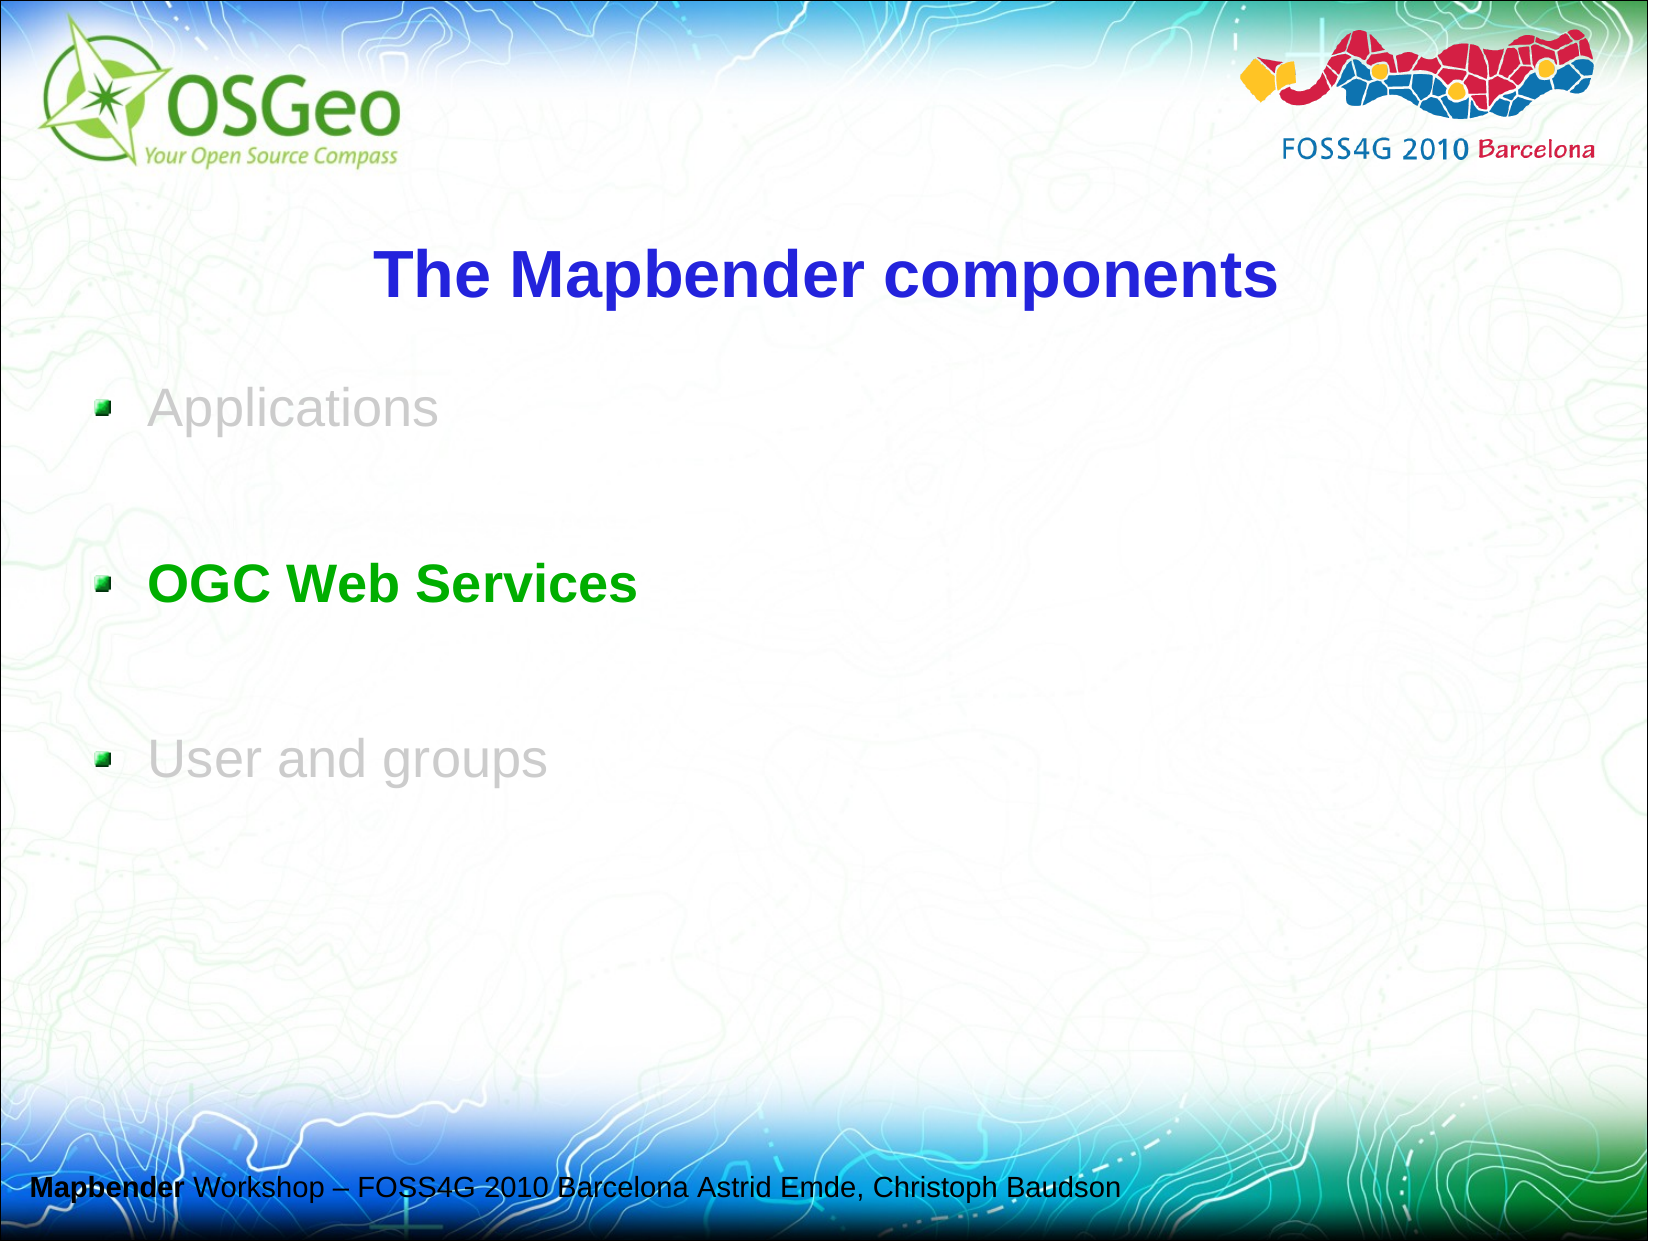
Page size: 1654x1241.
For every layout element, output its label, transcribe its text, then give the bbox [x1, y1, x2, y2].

list Applications OGC Web Services User and groups [76, 377, 1565, 1182]
title The Mapbender components [82, 208, 1571, 342]
picture [1, 1, 1647, 1240]
